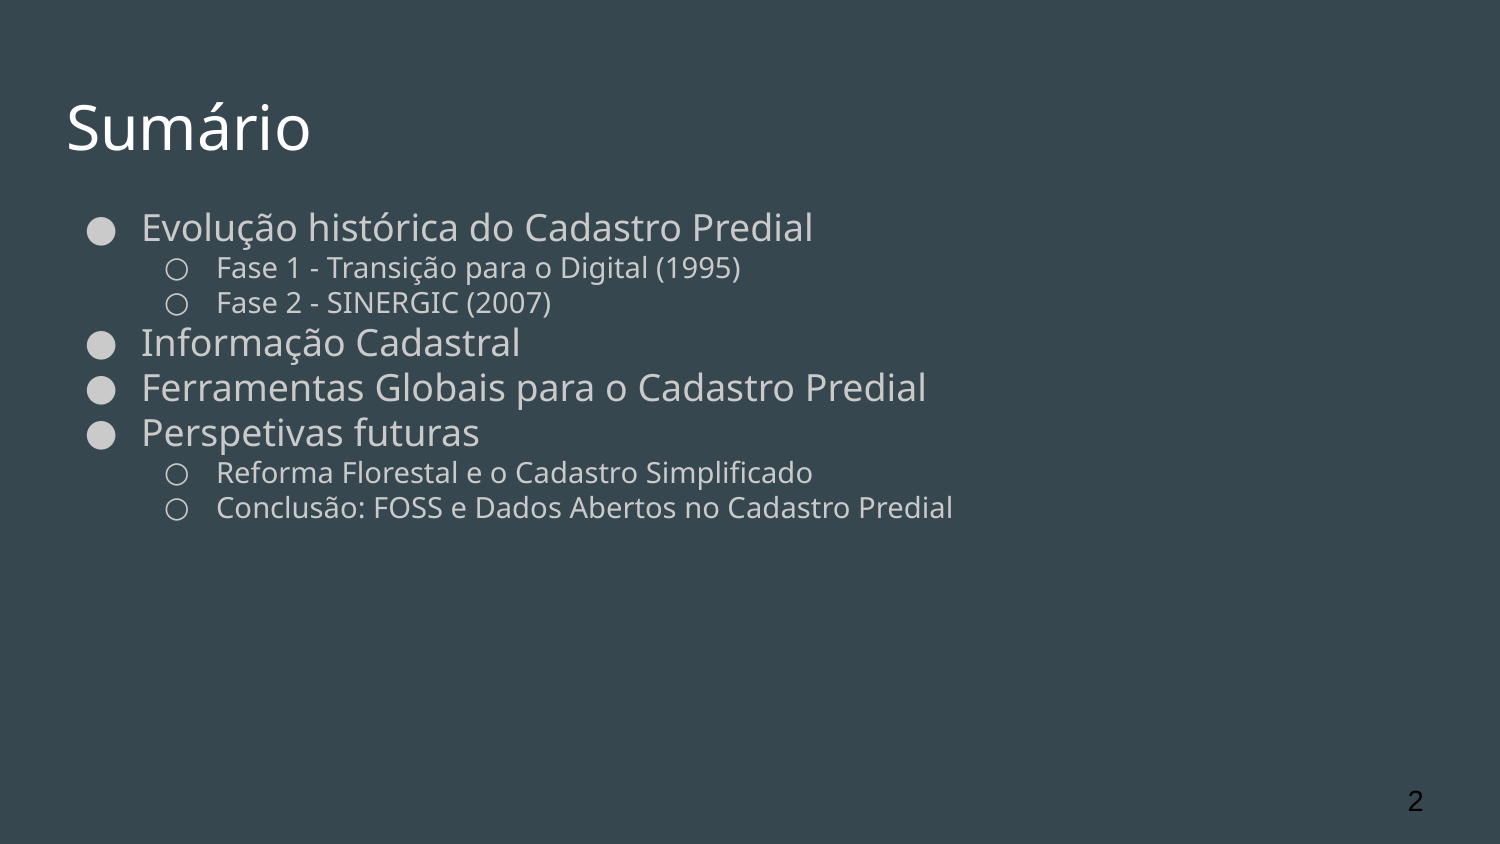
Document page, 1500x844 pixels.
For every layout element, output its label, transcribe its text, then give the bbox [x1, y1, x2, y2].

title Sumário [51, 72, 1449, 167]
slide_number <number> [1392, 767, 1483, 833]
list Evolução histórica do Cadastro Predial Fase 1 - Transição para o Digital (1995) Fase 2 - SINERGIC (2007) Informação Cadastral Ferramentas Globais para o Cadastro Predial Perspetivas futuras Reforma Florestal e o Cadastro Simplificado Conclusão: FOSS e Dados Abertos no Cadastro Predial [51, 189, 1449, 750]
